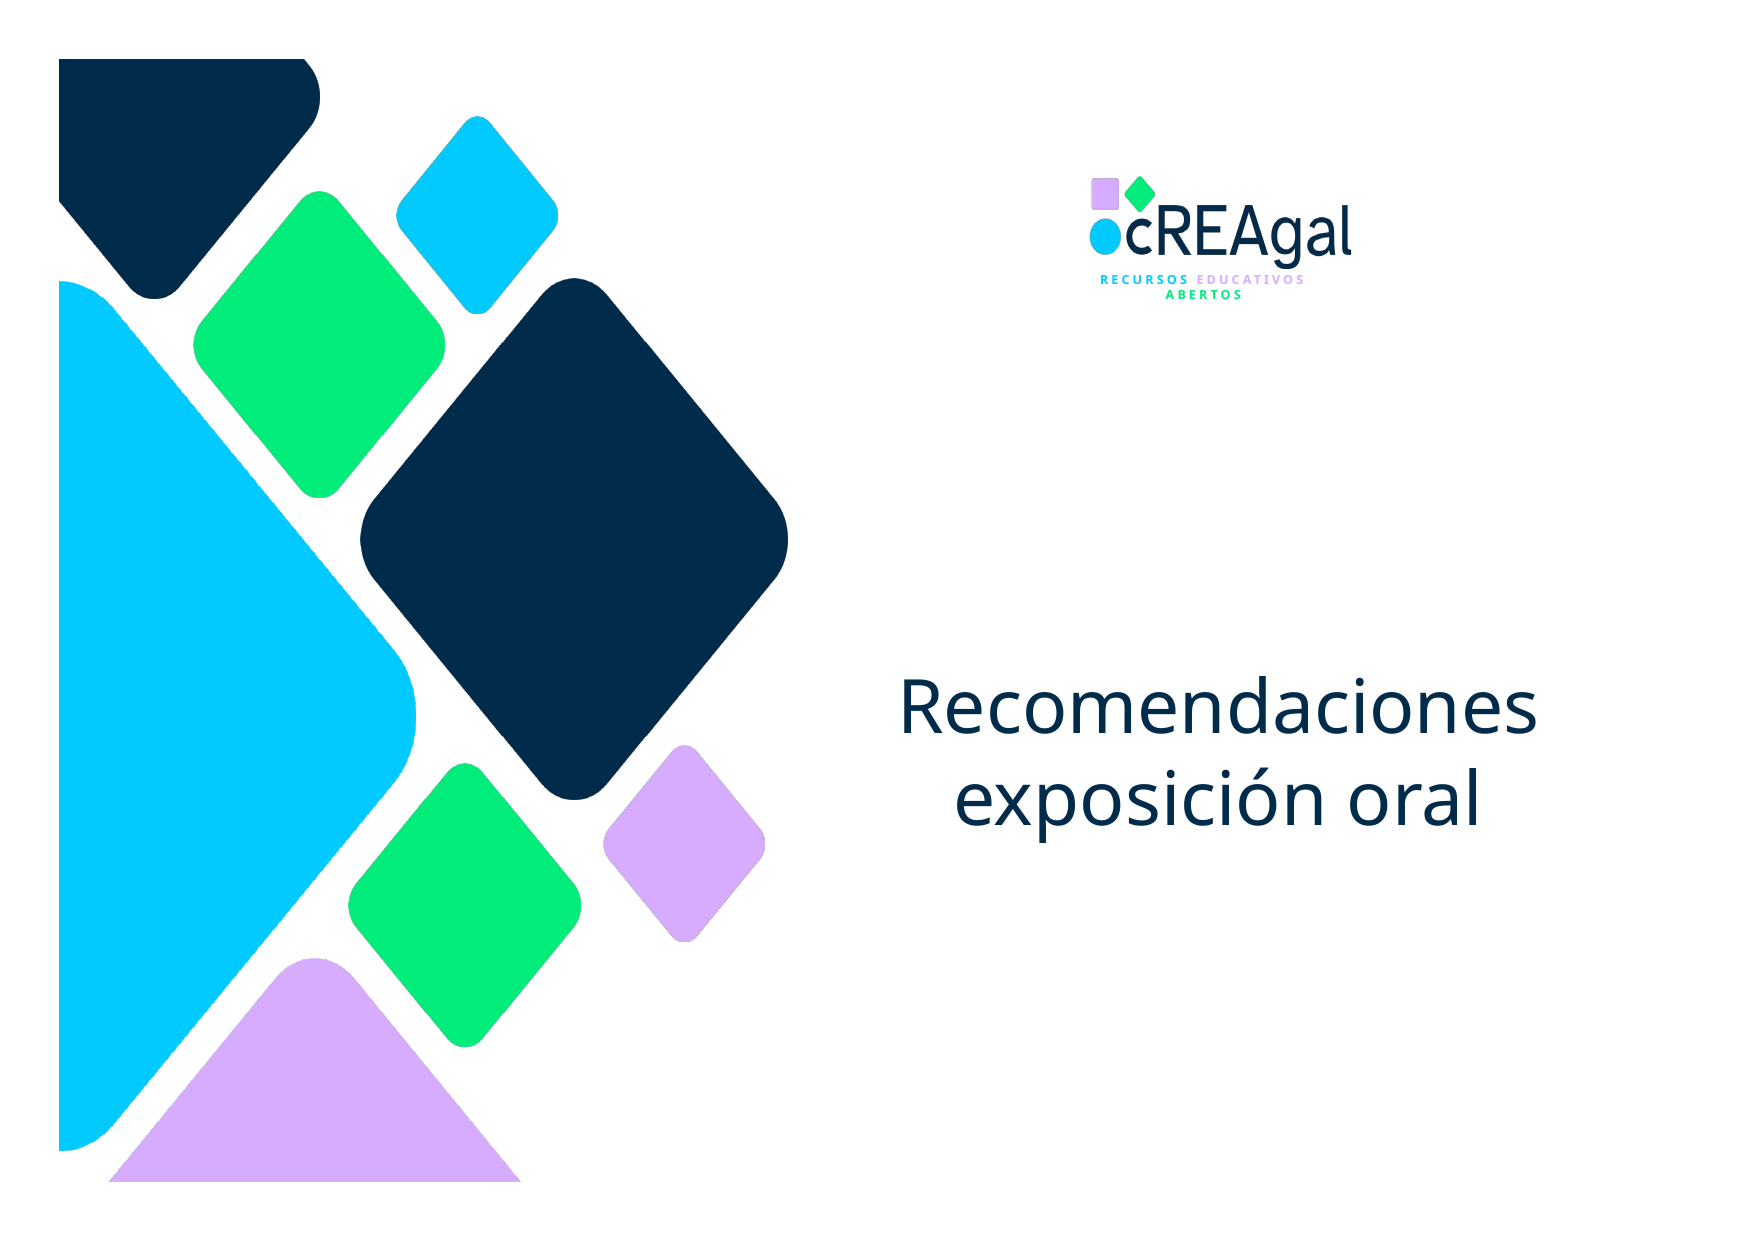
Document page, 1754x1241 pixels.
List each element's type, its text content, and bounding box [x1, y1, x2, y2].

picture [1089, 176, 1352, 269]
picture [481, 116, 558, 208]
list Recomendaciones exposición oral [856, 590, 1581, 914]
picture [59, 59, 788, 1182]
